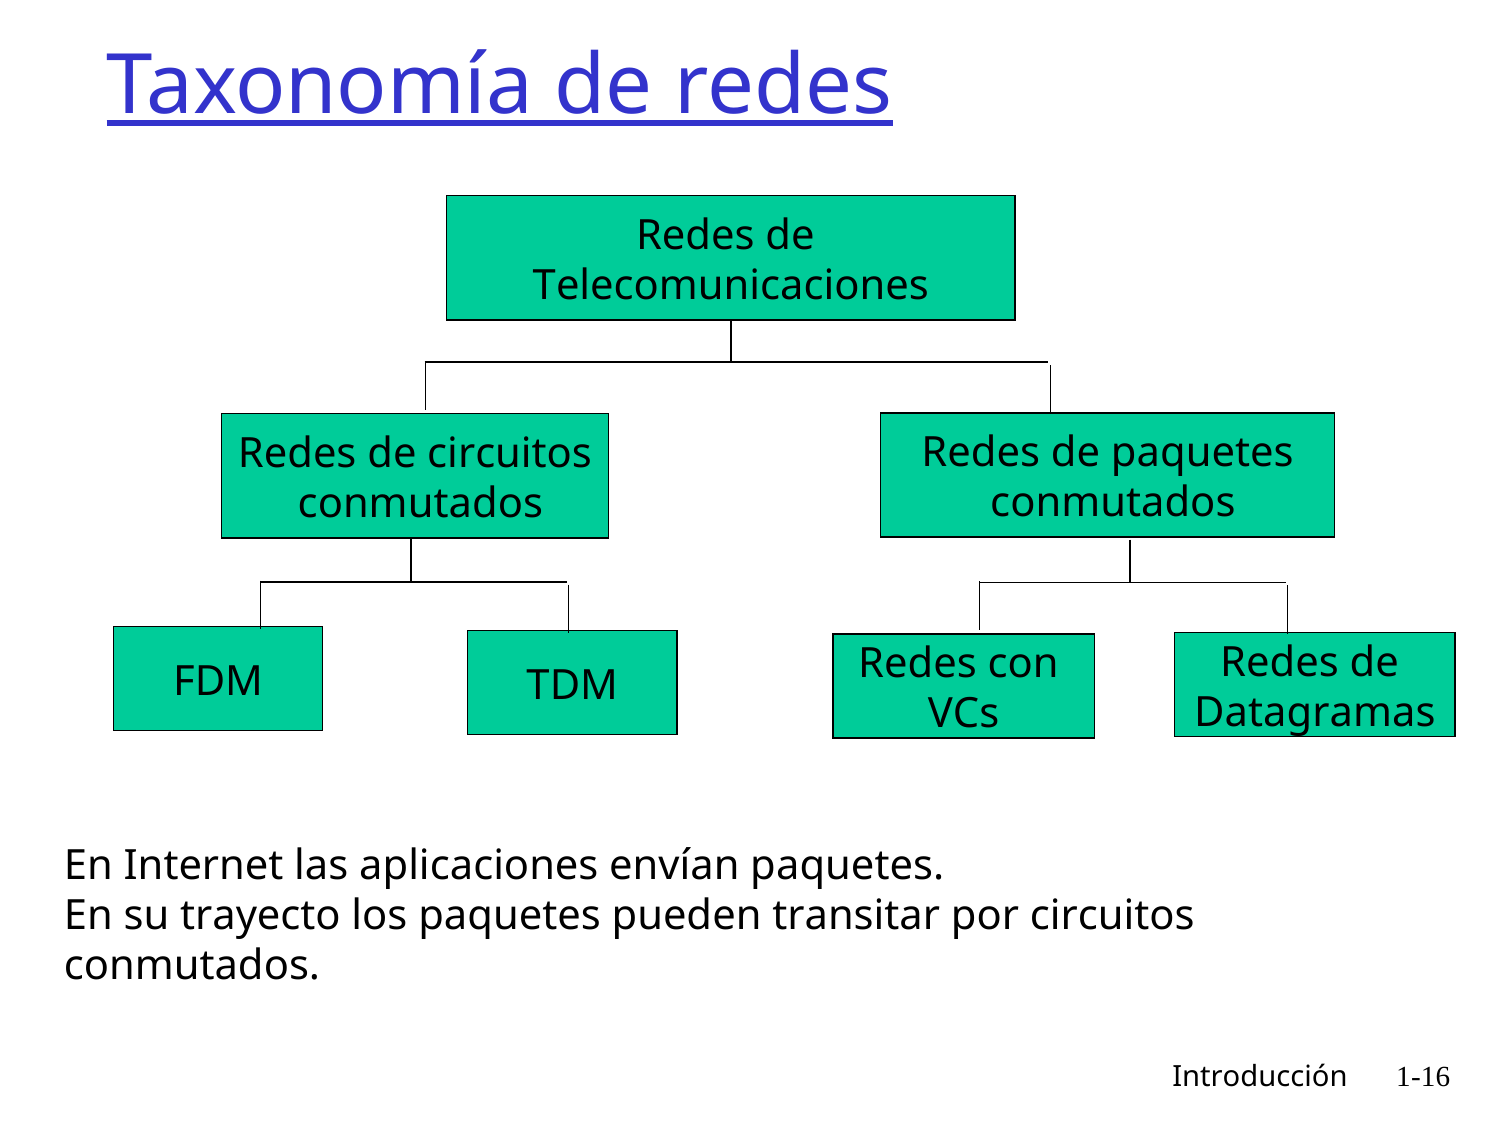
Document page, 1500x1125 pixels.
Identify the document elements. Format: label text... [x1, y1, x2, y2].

text_box Redes con VCs [832, 633, 1095, 738]
text_box Redes de paquetes conmutados [880, 412, 1335, 538]
text_box FDM [113, 626, 323, 731]
text_box En Internet las aplicaciones envían paquetes. En su trayecto los paquetes pueden transitar por circuitos conmutados. [49, 830, 1443, 1002]
text_box 1-<number> [1362, 1050, 1466, 1125]
text_box Redes de Datagramas [1174, 632, 1456, 737]
text_box Redes de circuitos conmutados [221, 413, 609, 539]
text_box Introducción [887, 1050, 1362, 1125]
text_box Redes de Telecomunicaciones [446, 195, 1016, 320]
title Taxonomía de redes [91, 0, 1367, 163]
text_box TDM [467, 630, 677, 735]
